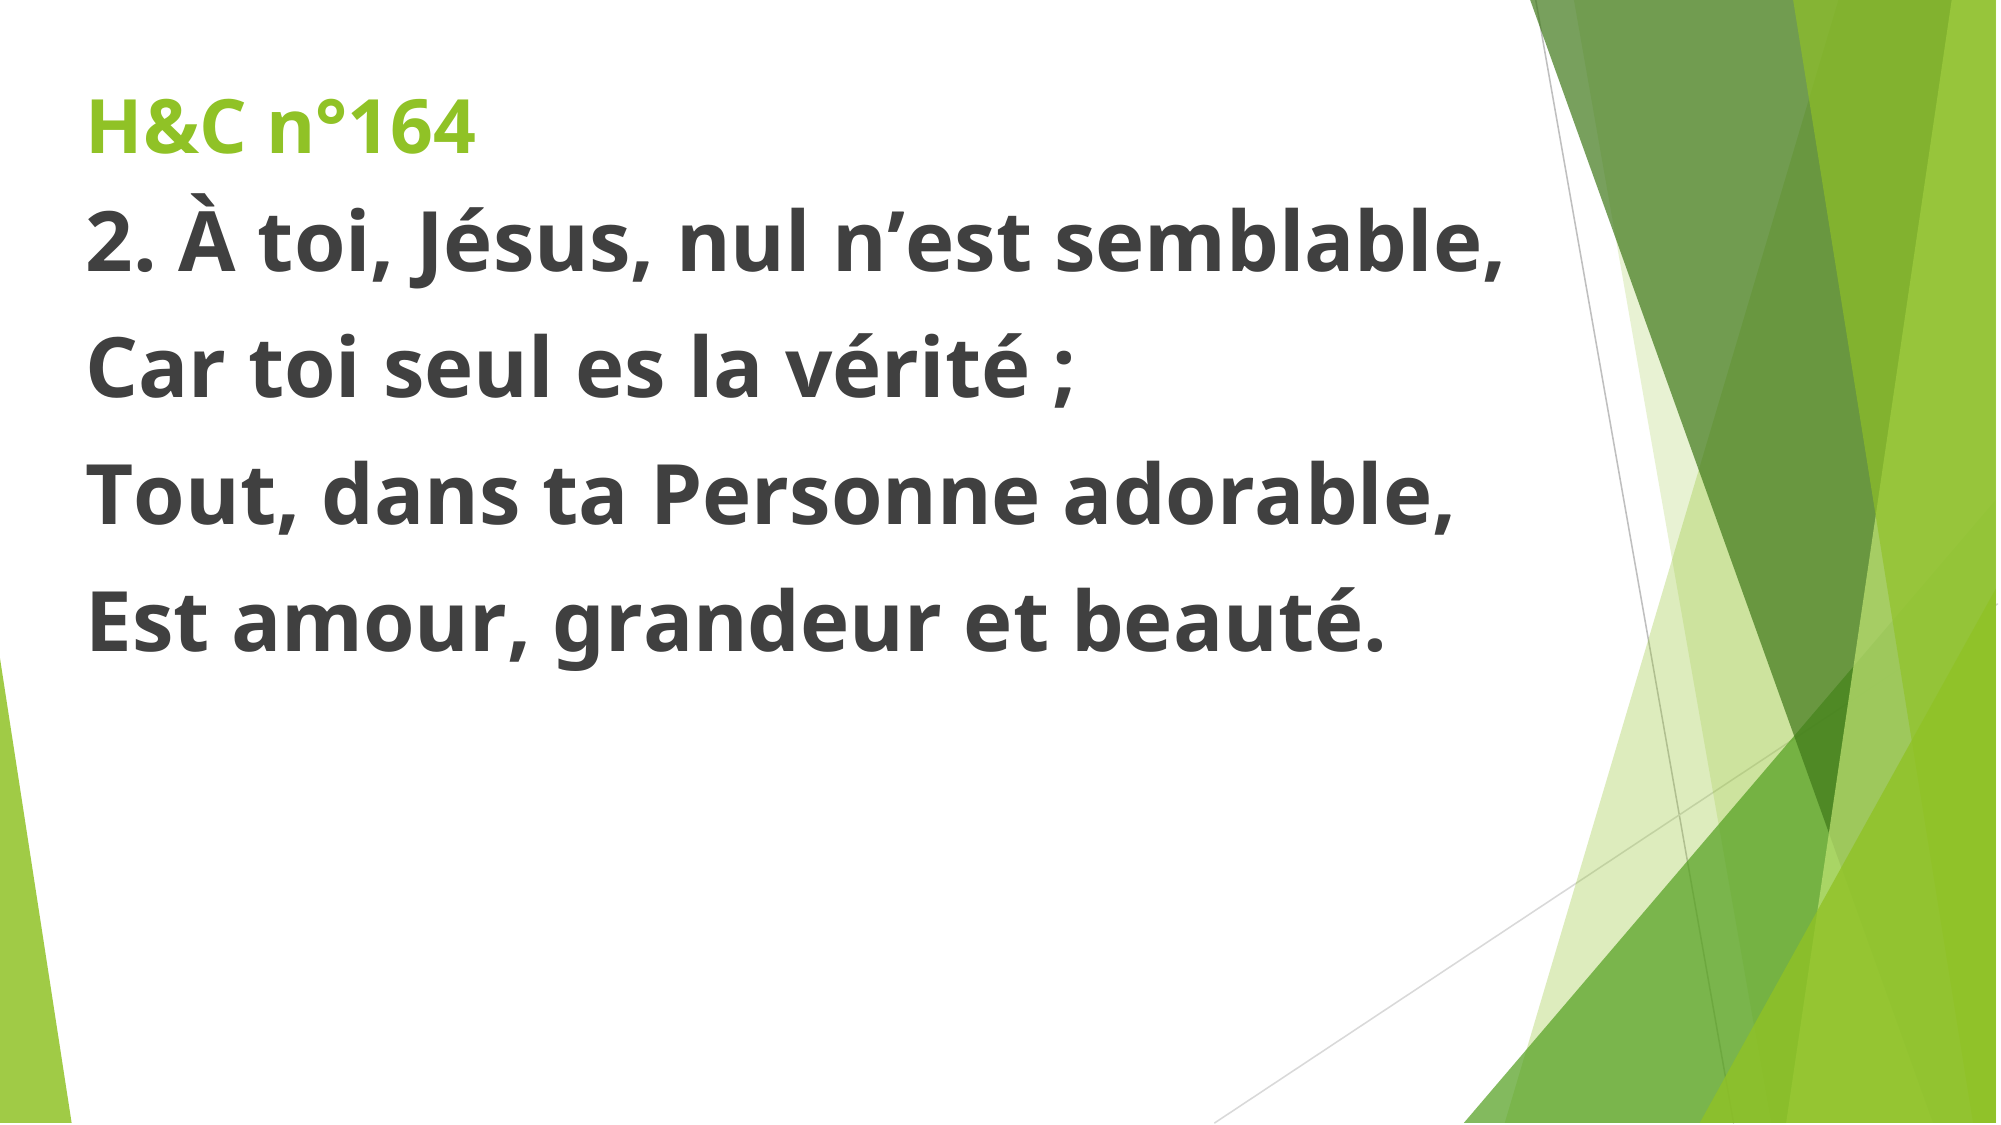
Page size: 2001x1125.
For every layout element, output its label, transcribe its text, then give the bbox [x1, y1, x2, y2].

text_box 2. À toi, Jésus, nul n’est semblable, Car toi seul es la vérité ; Tout, dans ta Personne adorable, Est amour, grandeur et beauté. [70, 165, 2001, 1075]
text_box H&C n°164 [70, 70, 863, 165]
